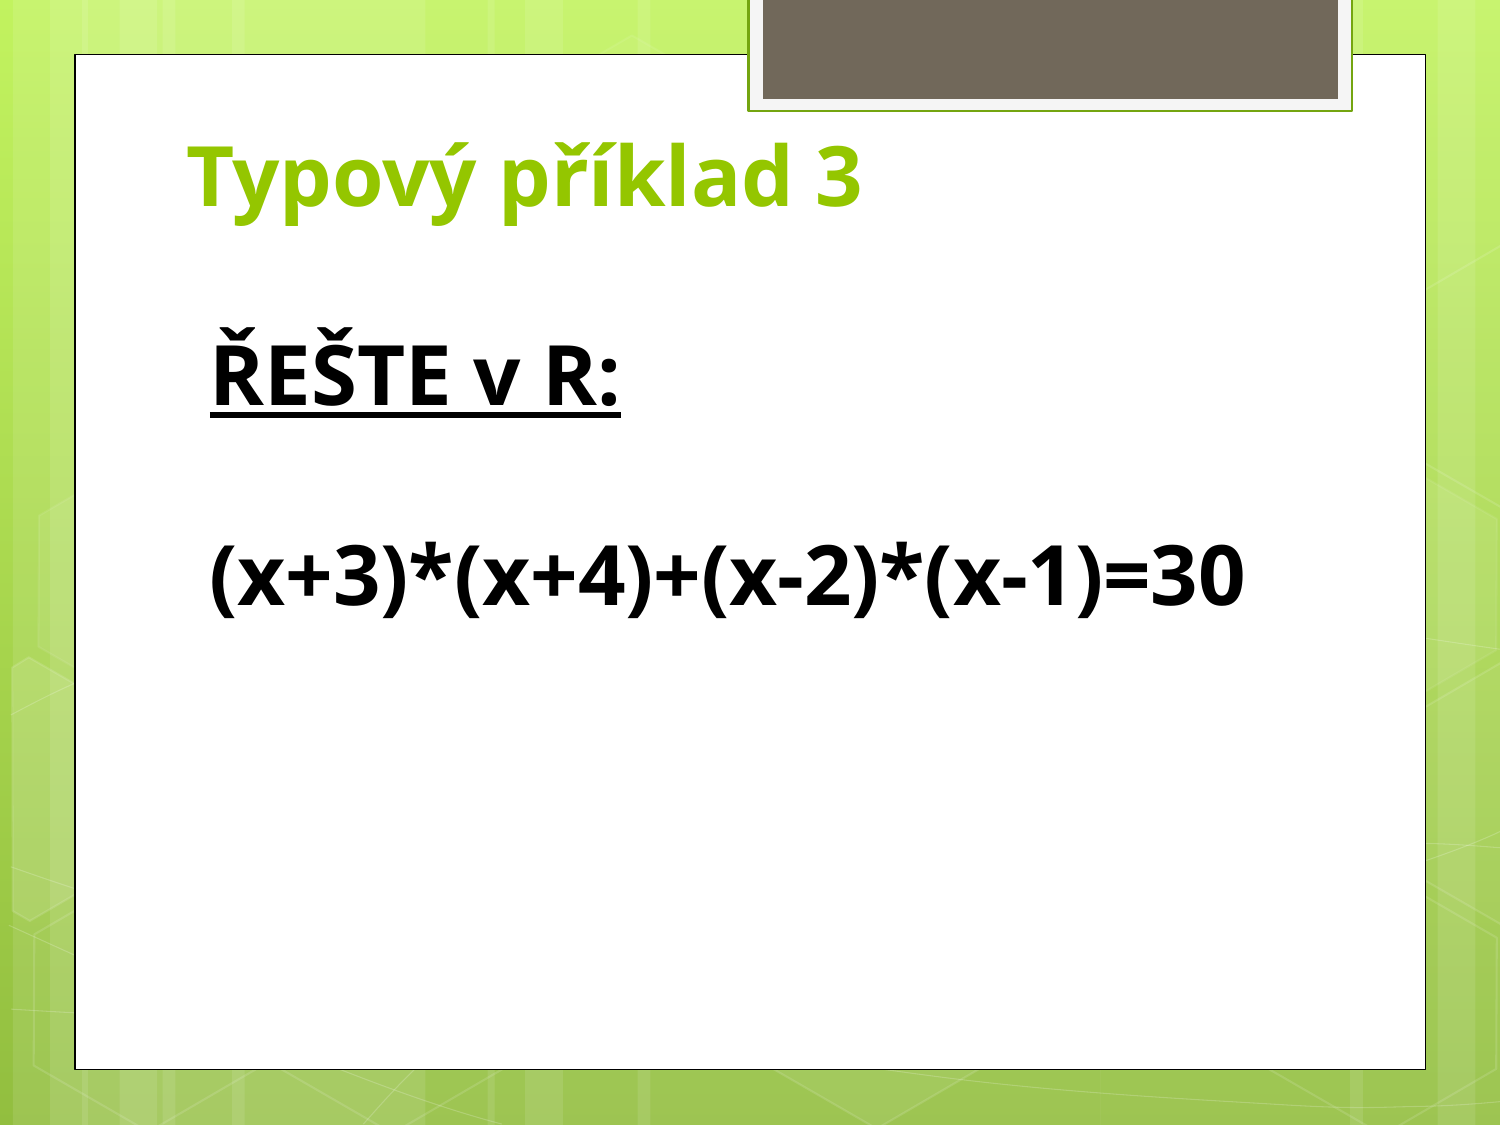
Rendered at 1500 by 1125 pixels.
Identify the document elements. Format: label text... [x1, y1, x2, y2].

title Typový příklad 3 [171, 42, 1415, 231]
text_box ŘEŠTE v R: (x+3)*(x+4)+(x-2)*(x-1)=30 [195, 314, 1317, 630]
